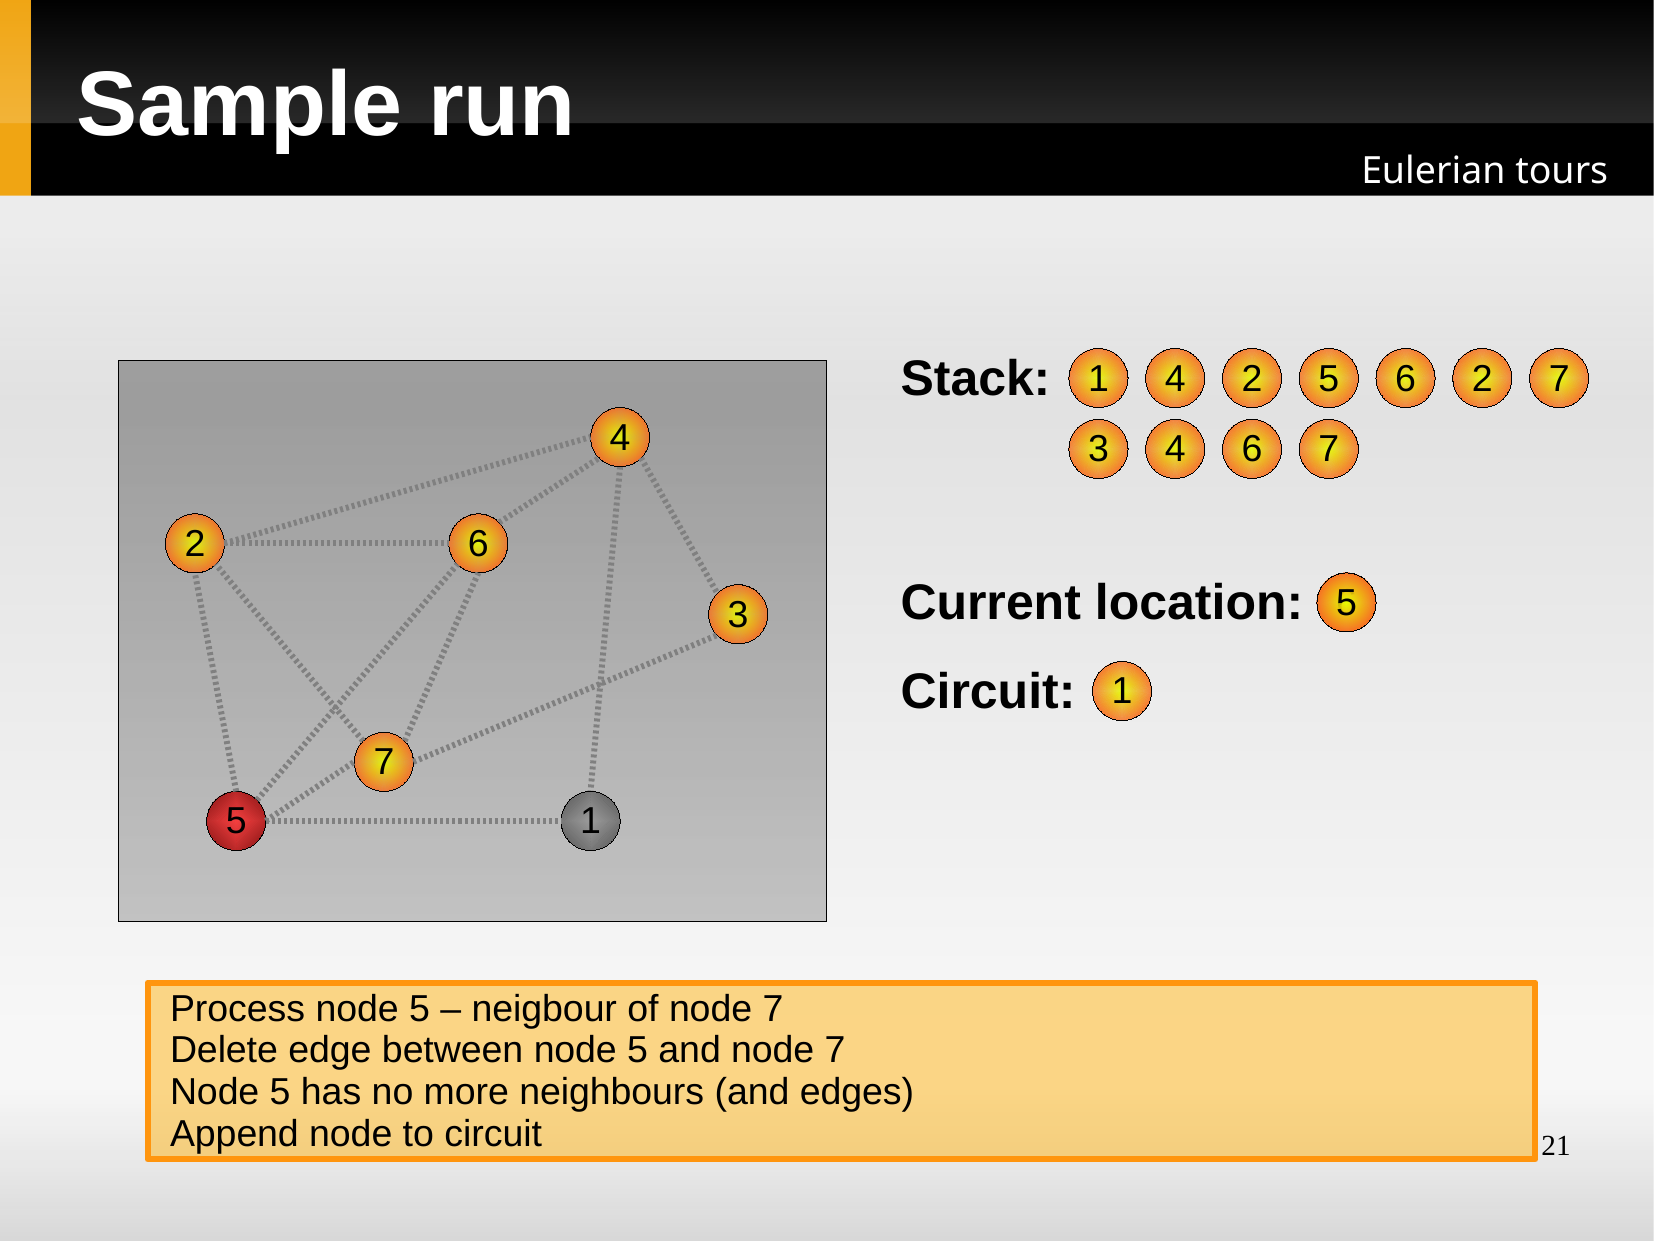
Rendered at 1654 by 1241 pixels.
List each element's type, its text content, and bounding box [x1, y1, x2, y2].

text_box 3 [1068, 419, 1129, 479]
text_box 7 [1529, 348, 1589, 408]
text_box 1 [561, 791, 621, 851]
text_box 6 [1375, 348, 1436, 408]
text_box 6 [1222, 419, 1282, 479]
text_box 5 [1316, 572, 1377, 632]
text_box 7 [354, 732, 414, 792]
text_box 3 [708, 584, 768, 644]
text_box Process node 5 – neigbour of node 7 Delete edge between node 5 and node 7 Node 5 has no more neighbours (and edges) Append node to circuit [147, 982, 1536, 1160]
text_box 5 [1299, 348, 1359, 408]
text_box 7 [1299, 419, 1359, 479]
title Sample run [76, 0, 1565, 208]
text_box 5 [206, 791, 266, 851]
text_box [118, 360, 827, 922]
text_box 1 [1092, 661, 1152, 721]
text_box 2 [1452, 348, 1512, 408]
picture [0, 0, 1654, 1241]
text_box Current location: [885, 567, 1359, 638]
text_box 2 [165, 513, 225, 573]
text_box 6 [448, 513, 508, 573]
text_box 2 [1222, 348, 1282, 408]
text_box Circuit: [885, 655, 1093, 727]
text_box 4 [590, 407, 650, 467]
text_box 4 [1145, 348, 1205, 408]
text_box 4 [1145, 419, 1205, 479]
text_box Stack: [885, 342, 1123, 414]
text_box 1 [1068, 348, 1129, 408]
